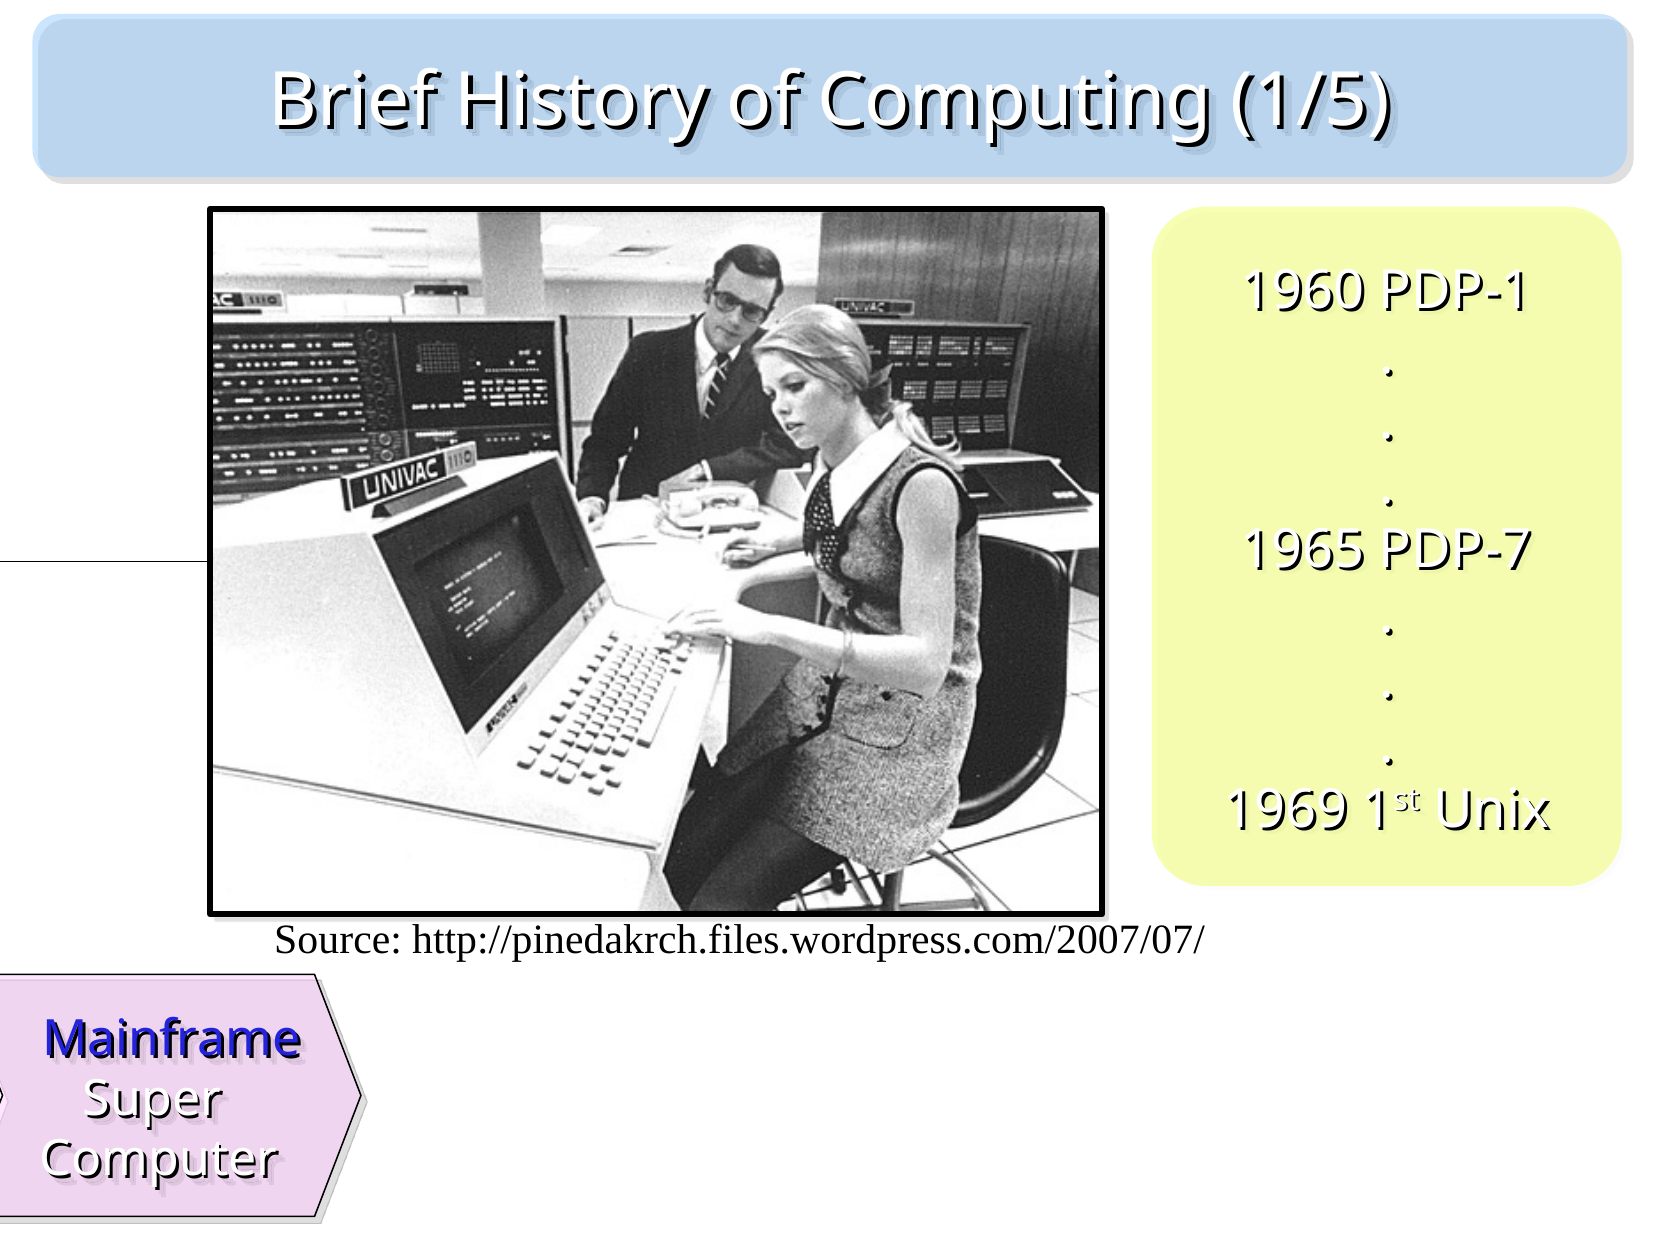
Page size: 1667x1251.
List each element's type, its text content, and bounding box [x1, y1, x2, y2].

text_box Brief History of Computing (1/5) [32, 13, 1628, 178]
text_box Source: http://pinedakrch.files.wordpress.com/2007/07/ [259, 904, 1447, 980]
picture [213, 211, 1099, 912]
text_box Mainframe Super Computer [0, 974, 361, 1217]
text_box 1960 PDP-1 . . . 1965 PDP-7 . . . 1969 1st Unix [1151, 206, 1622, 886]
